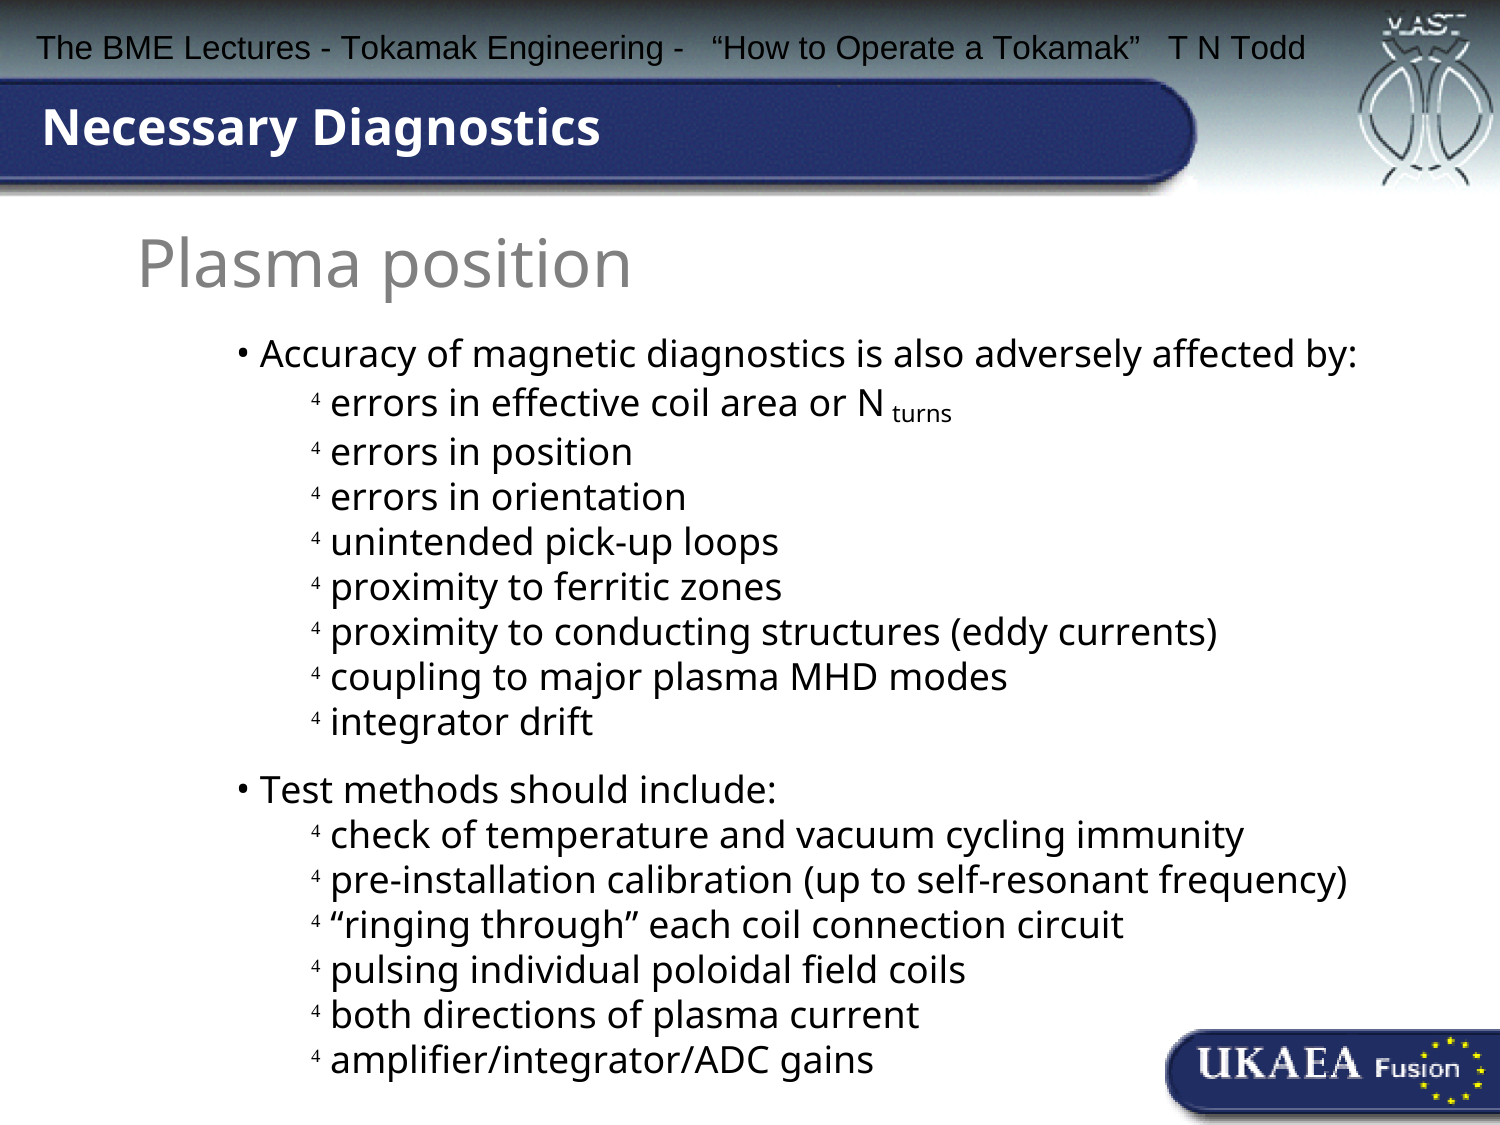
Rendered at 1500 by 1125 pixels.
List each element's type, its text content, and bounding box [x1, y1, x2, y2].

picture [1165, 1029, 1500, 1125]
text_box The BME Lectures - Tokamak Engineering - “How to Operate a Tokamak” T N Todd [0, 18, 1323, 60]
text_box Accuracy of magnetic diagnostics is also adversely affected by: errors in effective coil area or N turns errors in position errors in orientation unintended pick-up loops proximity to ferritic zones proximity to conducting structures (eddy currents) coupling to major plasma MHD modes integrator drift Test methods should include: check of temperature and vacuum cycling immunity pre-installation calibration (up to self-resonant frequency) “ringing through” each coil connection circuit pulsing individual poloidal field coils both directions of plasma current amplifier/integrator/ADC gains [221, 321, 1432, 1089]
text_box Plasma position [121, 212, 650, 309]
picture [0, 0, 1500, 202]
text_box Necessary Diagnostics [26, 88, 617, 164]
